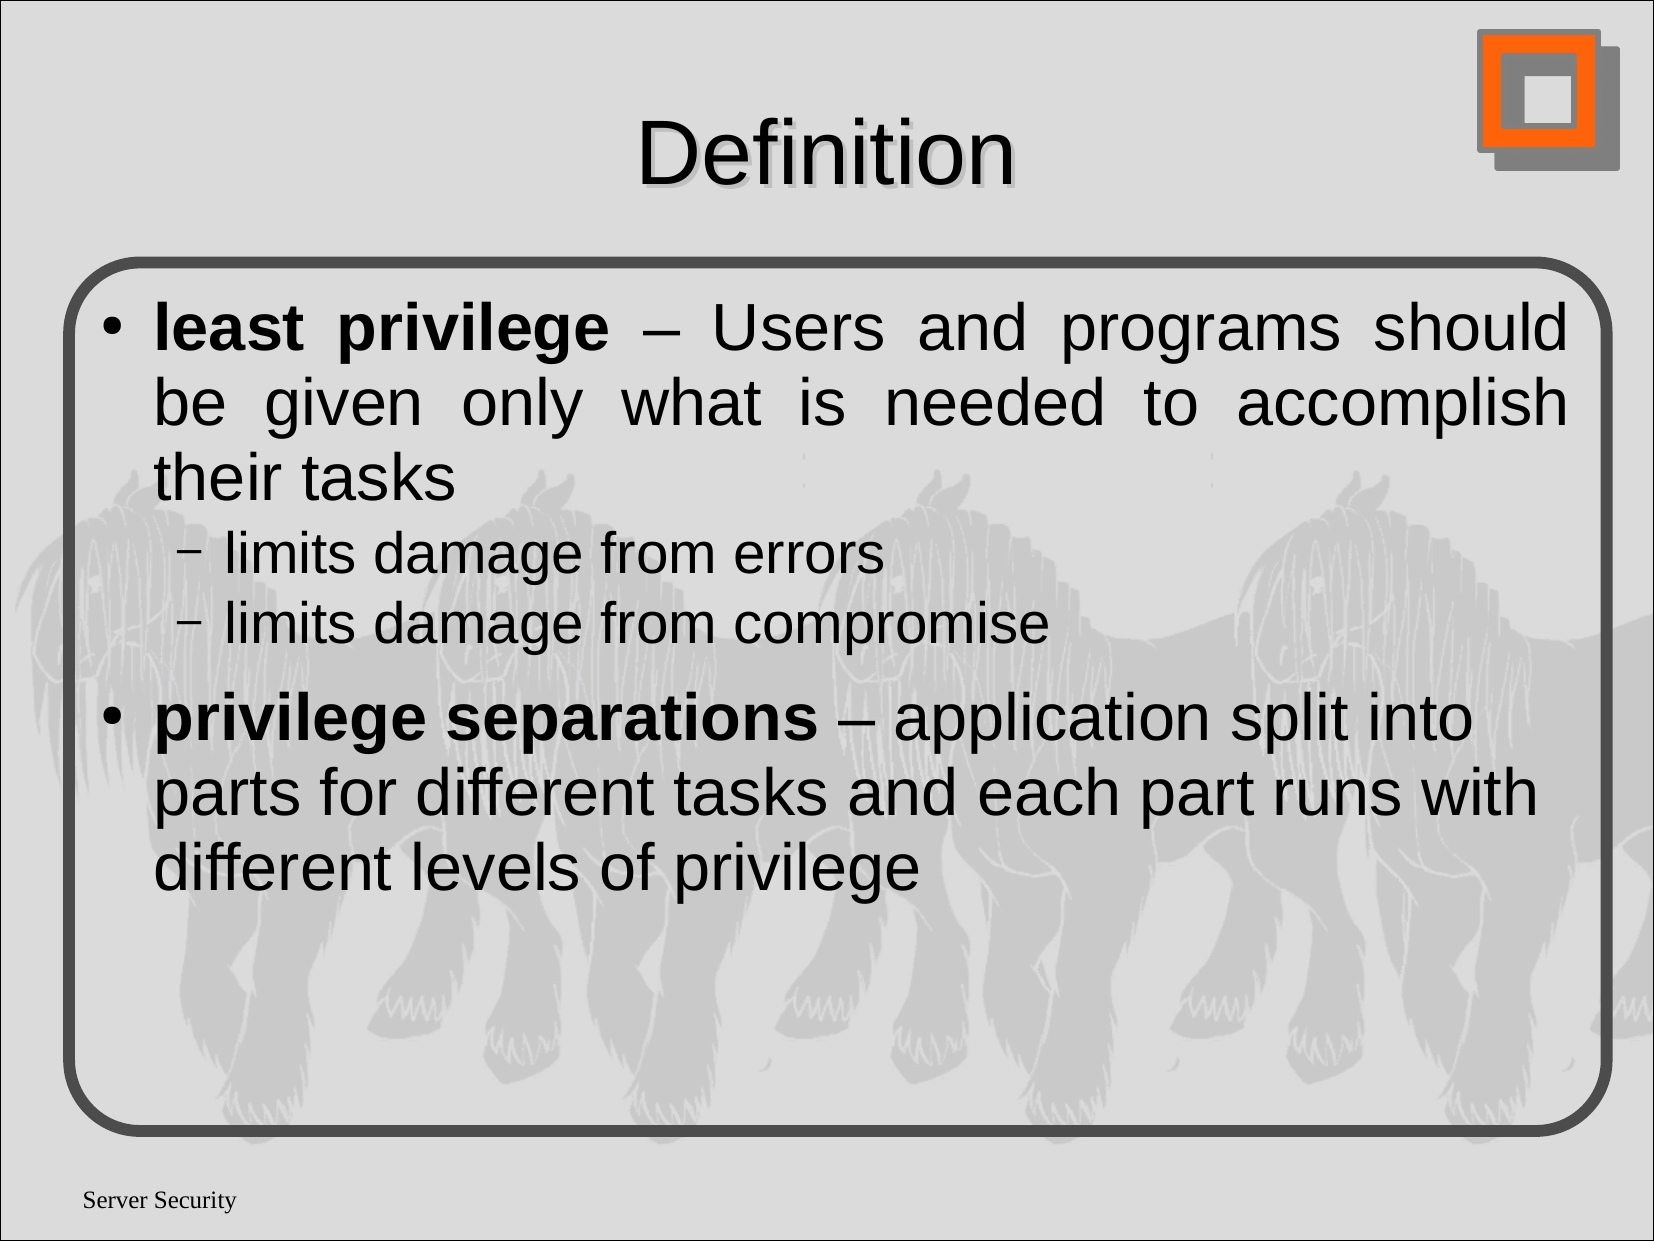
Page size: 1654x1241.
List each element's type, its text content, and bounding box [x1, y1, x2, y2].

list least privilege – Users and programs should be given only what is needed to accomplish their tasks limits damage from errors limits damage from compromise privilege separations – application split into parts for different tasks and each part runs with different levels of privilege [82, 290, 1571, 1094]
title Definition [82, 49, 1571, 257]
